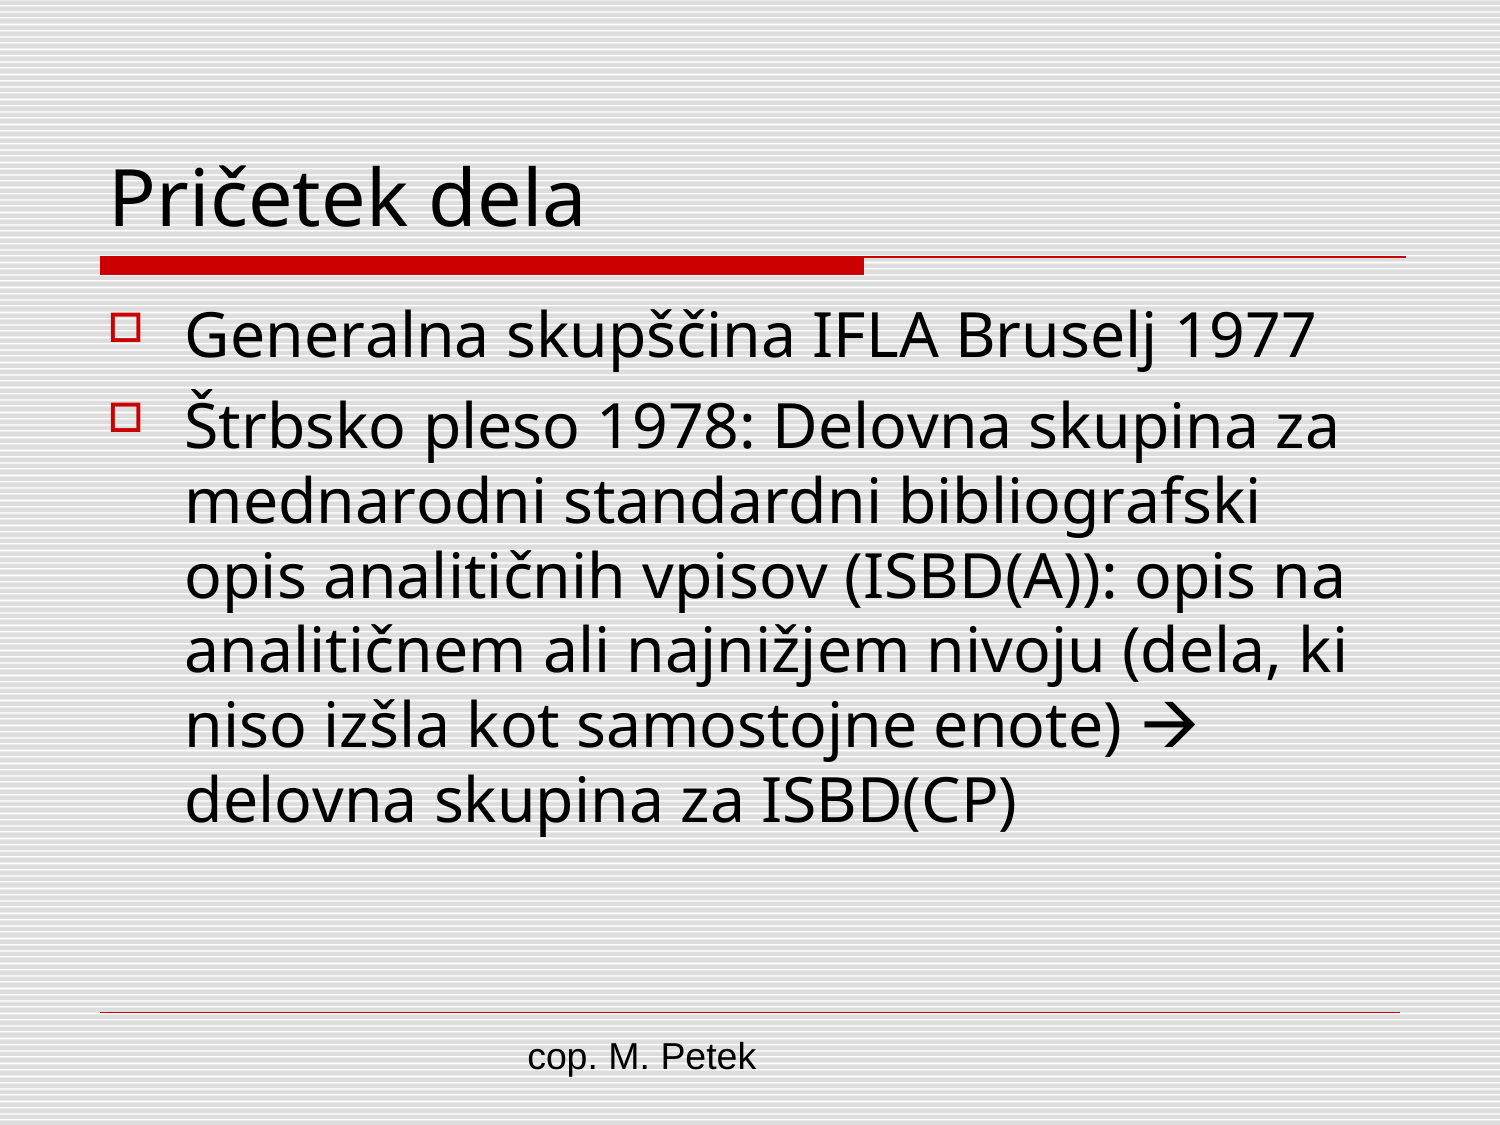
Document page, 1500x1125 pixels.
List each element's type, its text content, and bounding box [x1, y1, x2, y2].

picture [0, 0, 1500, 1125]
list Generalna skupščina IFLA Bruselj 1977 Štrbsko pleso 1978: Delovna skupina za mednarodni standardni bibliografski opis analitičnih vpisov (ISBD(A)): opis na analitičnem ali najnižjem nivoju (dela, ki niso izšla kot samostojne enote)  delovna skupina za ISBD(CP) [92, 287, 1406, 988]
title Pričetek dela [94, 49, 1407, 250]
